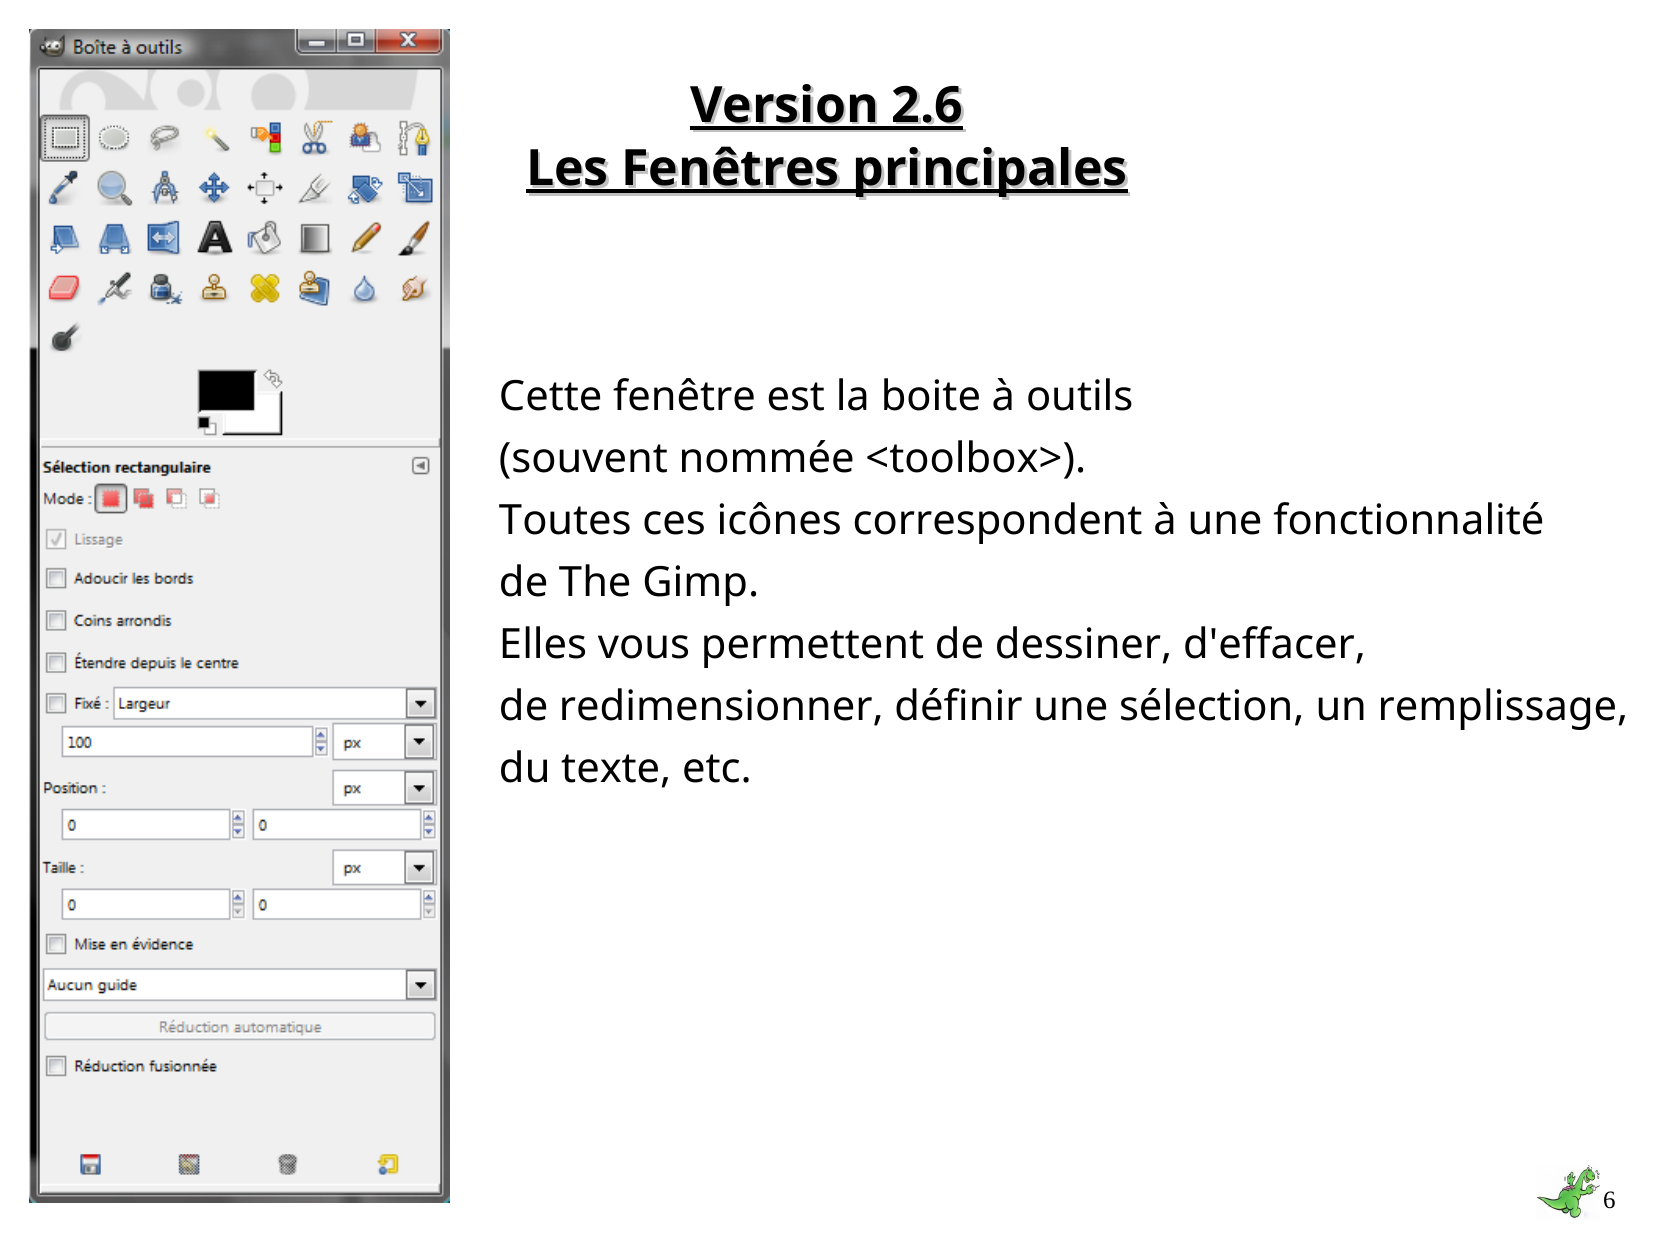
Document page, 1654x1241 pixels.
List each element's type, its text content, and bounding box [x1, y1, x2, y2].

text_box 6 [1603, 1186, 1632, 1214]
picture [29, 29, 450, 1203]
picture [1536, 1163, 1600, 1220]
text_box Version 2.6 Les Fenêtres principales [450, 29, 1595, 333]
text_box Cette fenêtre est la boite à outils (souvent nommée <toolbox>). Toutes ces icônes correspondent à une fonctionnalité de The Gimp. Elles vous permettent de dessiner, d'effacer, de redimensionner, définir une sélection, un remplissage, du texte, etc. [484, 378, 1654, 685]
